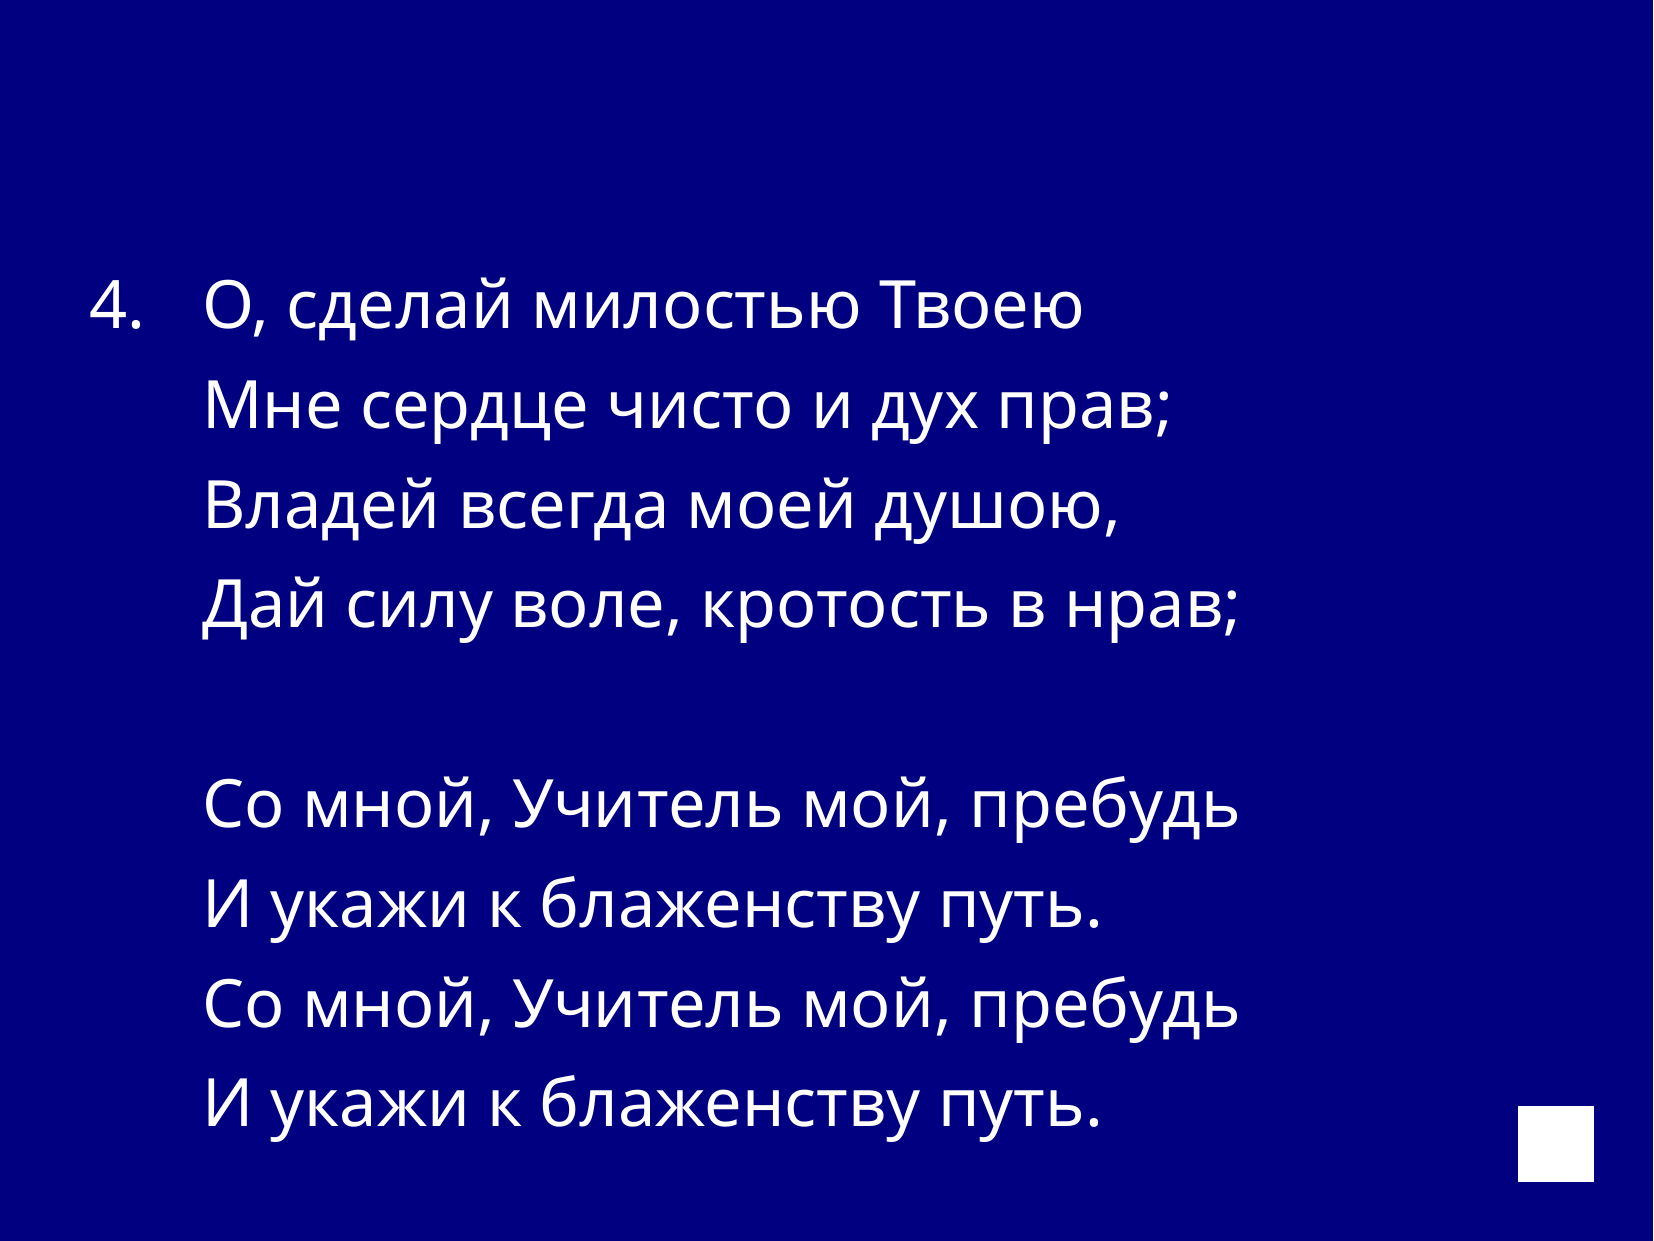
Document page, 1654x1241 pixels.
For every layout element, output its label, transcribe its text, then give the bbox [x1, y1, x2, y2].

text_box 4. О, сделай милостью Твоею Мне сердце чисто и дух прав; Владей всегда моей душою, Дай силу воле, кротость в нрав; Со мной, Учитель мой, пребудь И укажи к блаженству путь. Со мной, Учитель мой, пребудь И укажи к блаженству путь. [75, 150, 1576, 1163]
text_box [1518, 1106, 1594, 1182]
